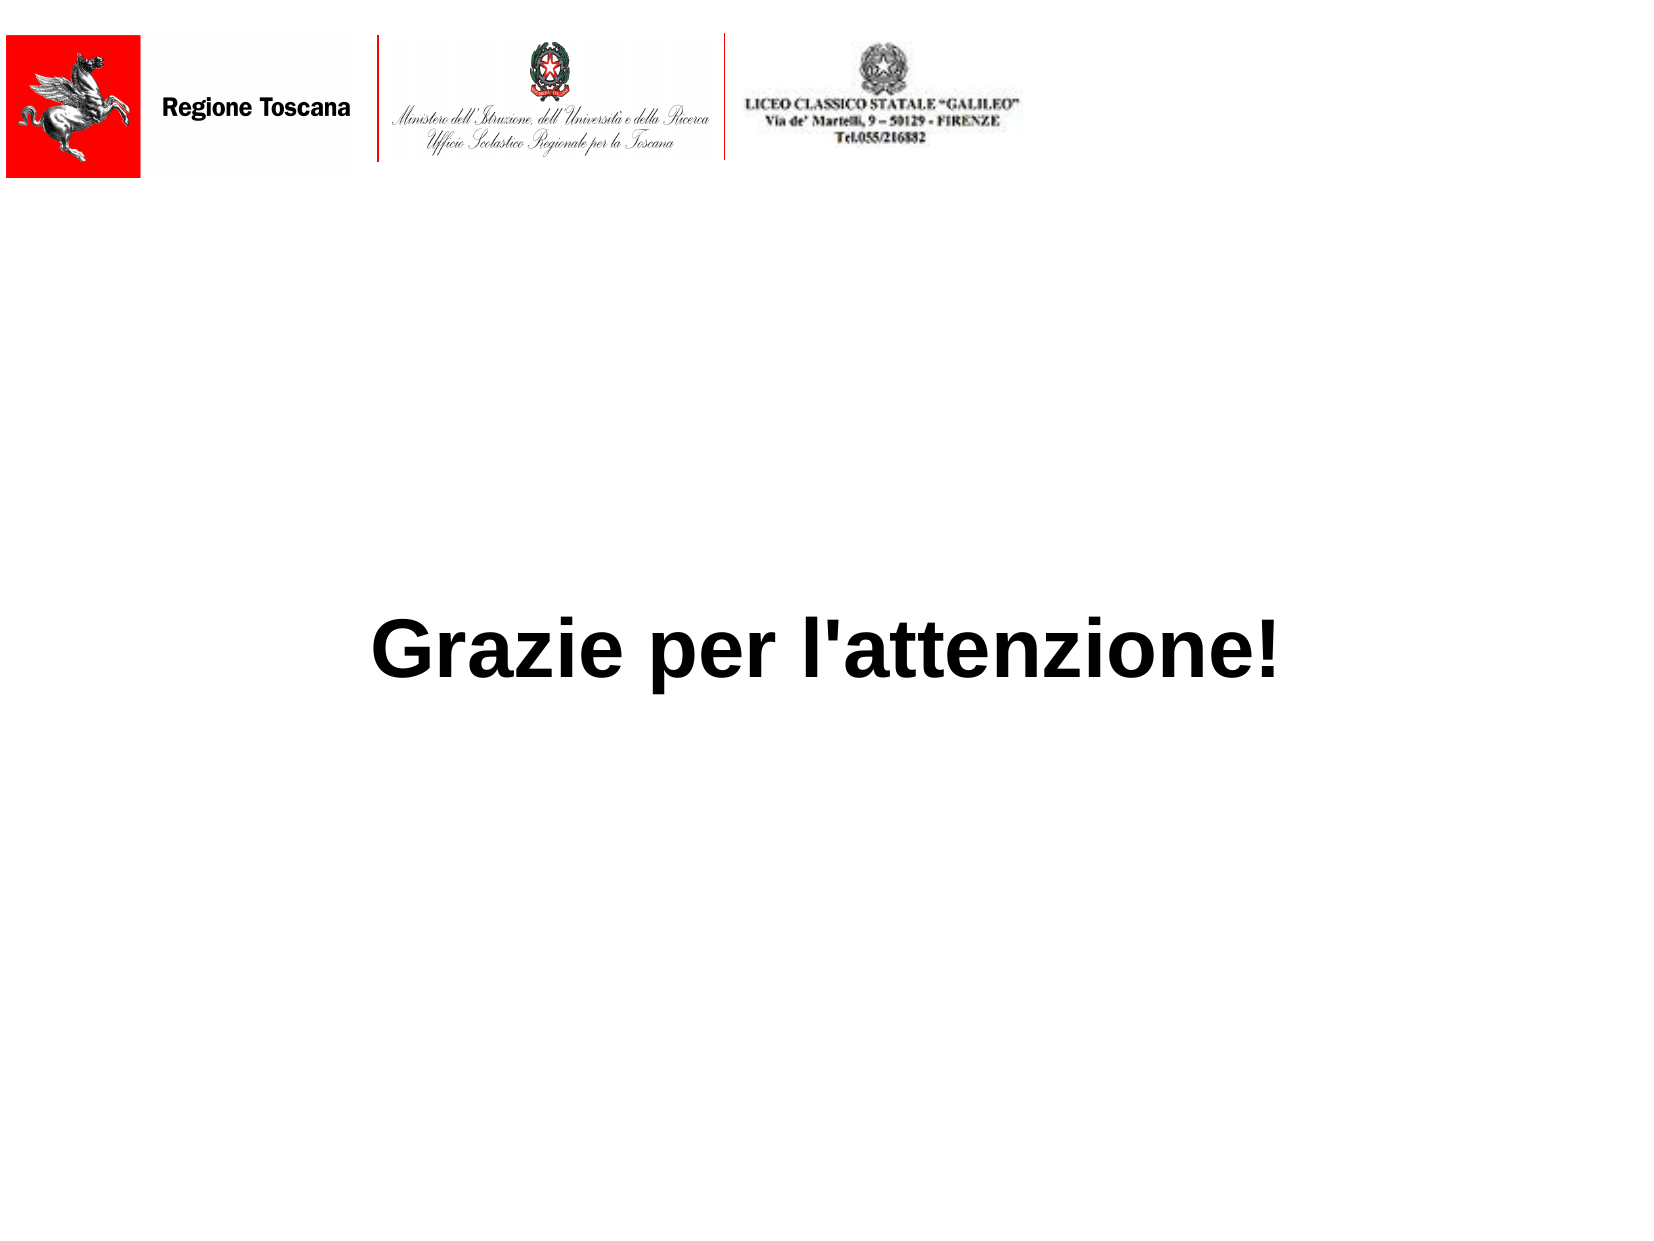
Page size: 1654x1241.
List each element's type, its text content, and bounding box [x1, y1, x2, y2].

picture [743, 41, 1023, 148]
picture [389, 36, 712, 162]
picture [6, 35, 353, 178]
subtitle Grazie per l'attenzione! [82, 307, 1571, 991]
